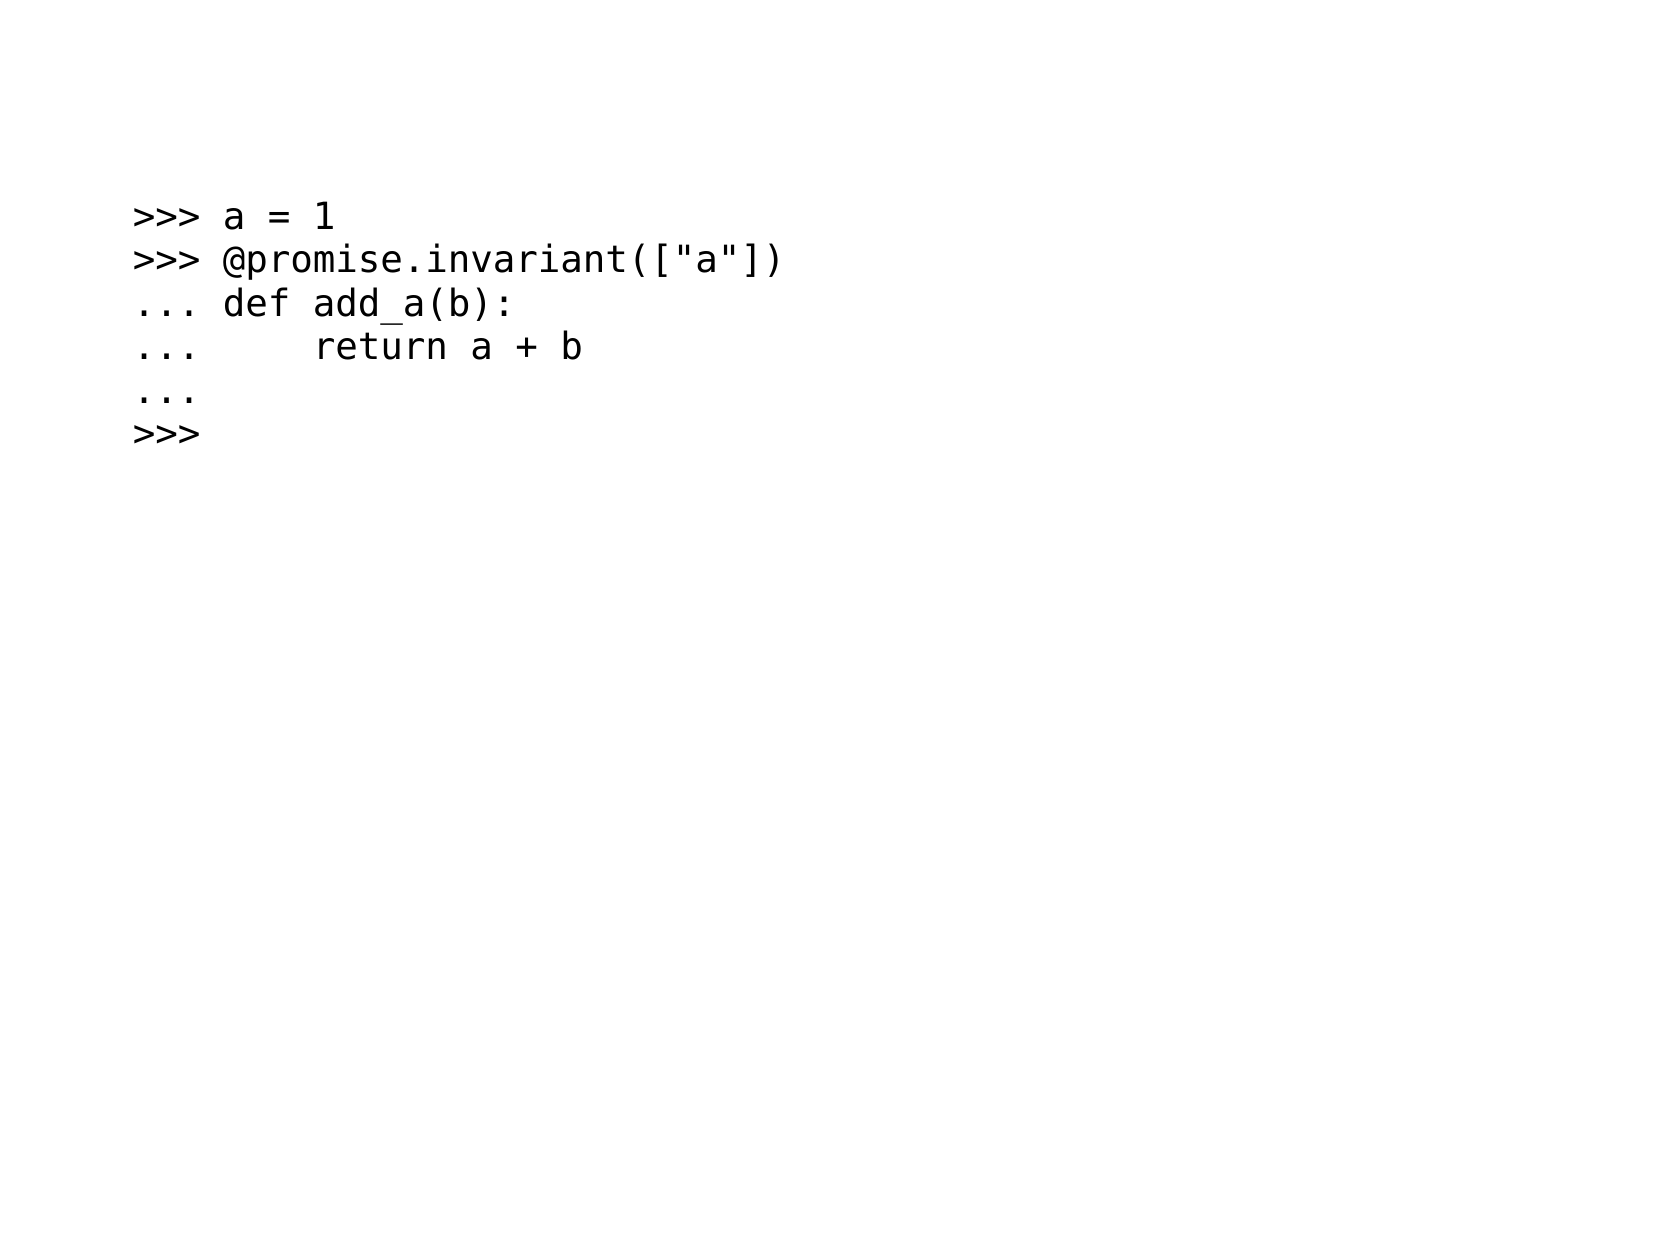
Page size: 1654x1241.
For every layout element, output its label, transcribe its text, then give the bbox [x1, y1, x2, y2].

text_box >>> a = 1 >>> @promise.invariant(["a"]) ... def add_a(b): ... return a + b ... >>> [118, 187, 1625, 681]
